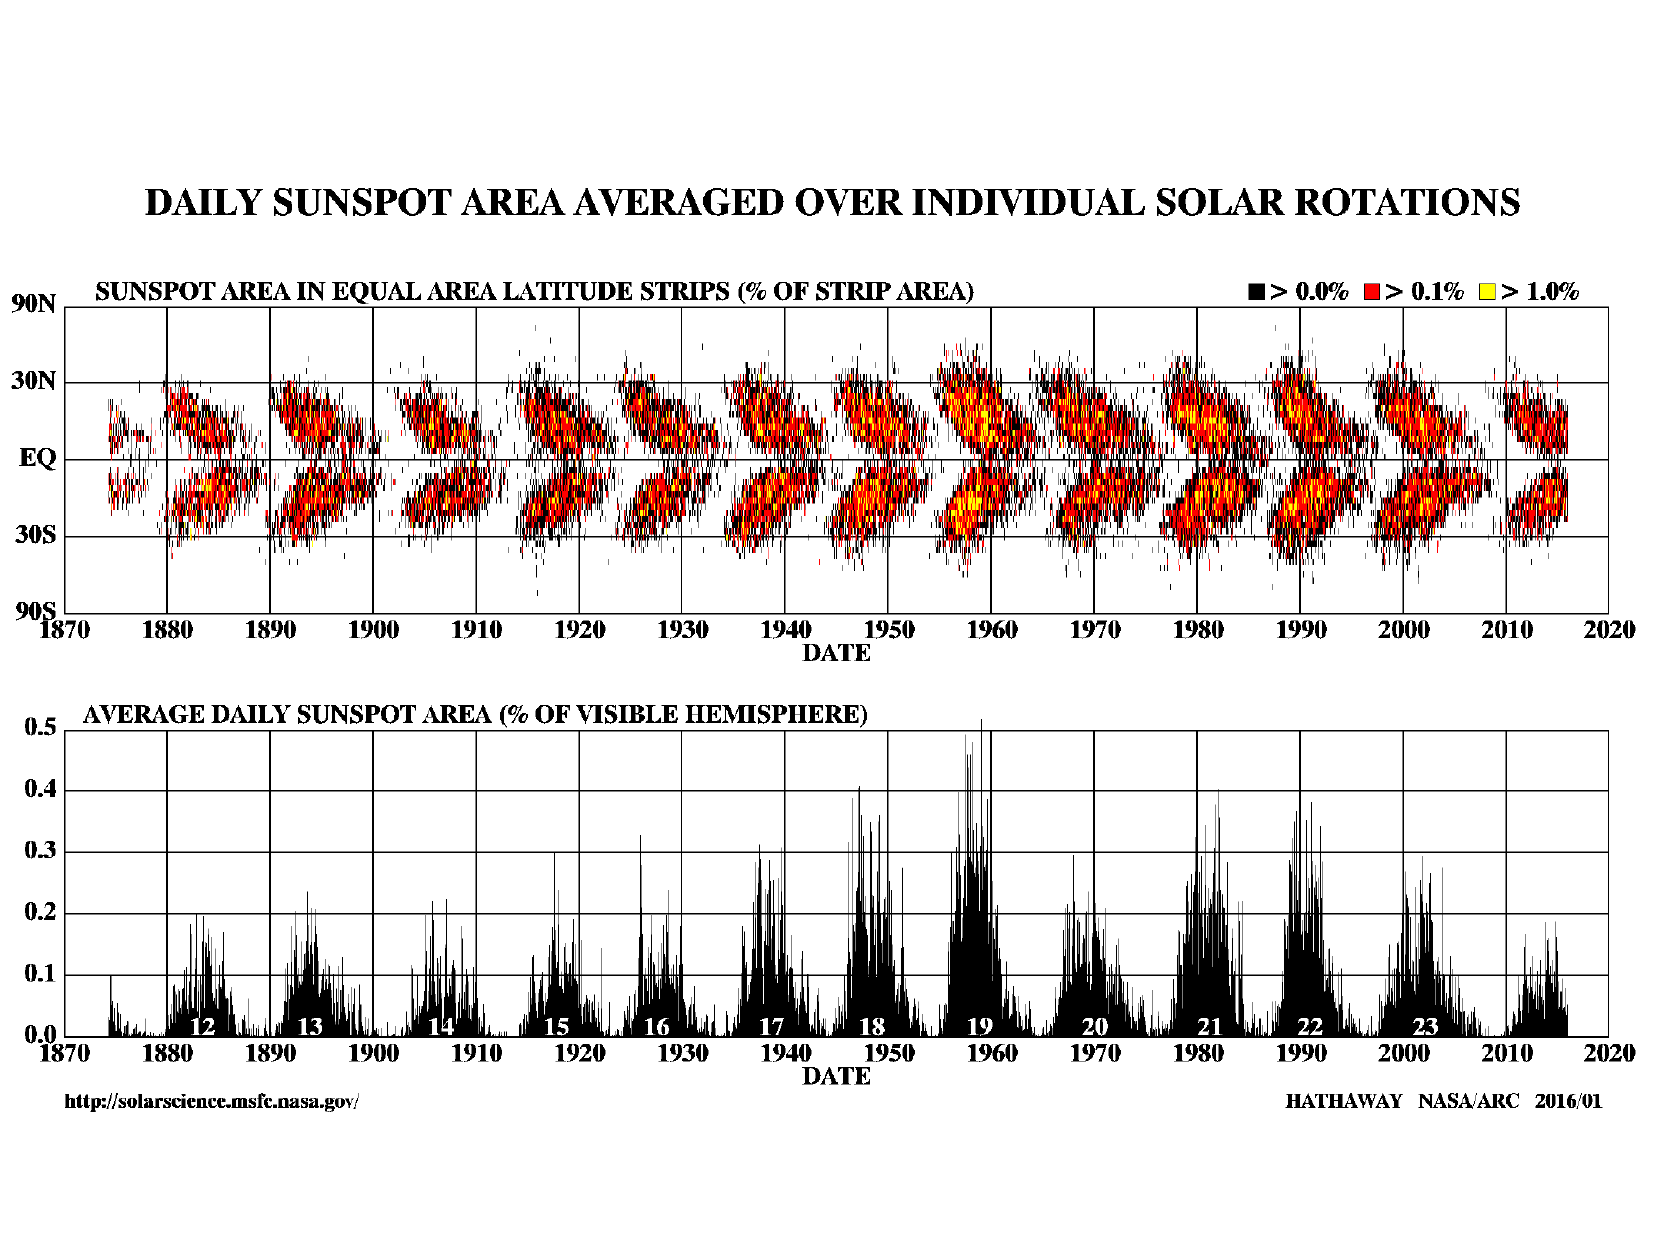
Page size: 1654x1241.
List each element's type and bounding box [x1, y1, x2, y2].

picture [5, 130, 1654, 1115]
